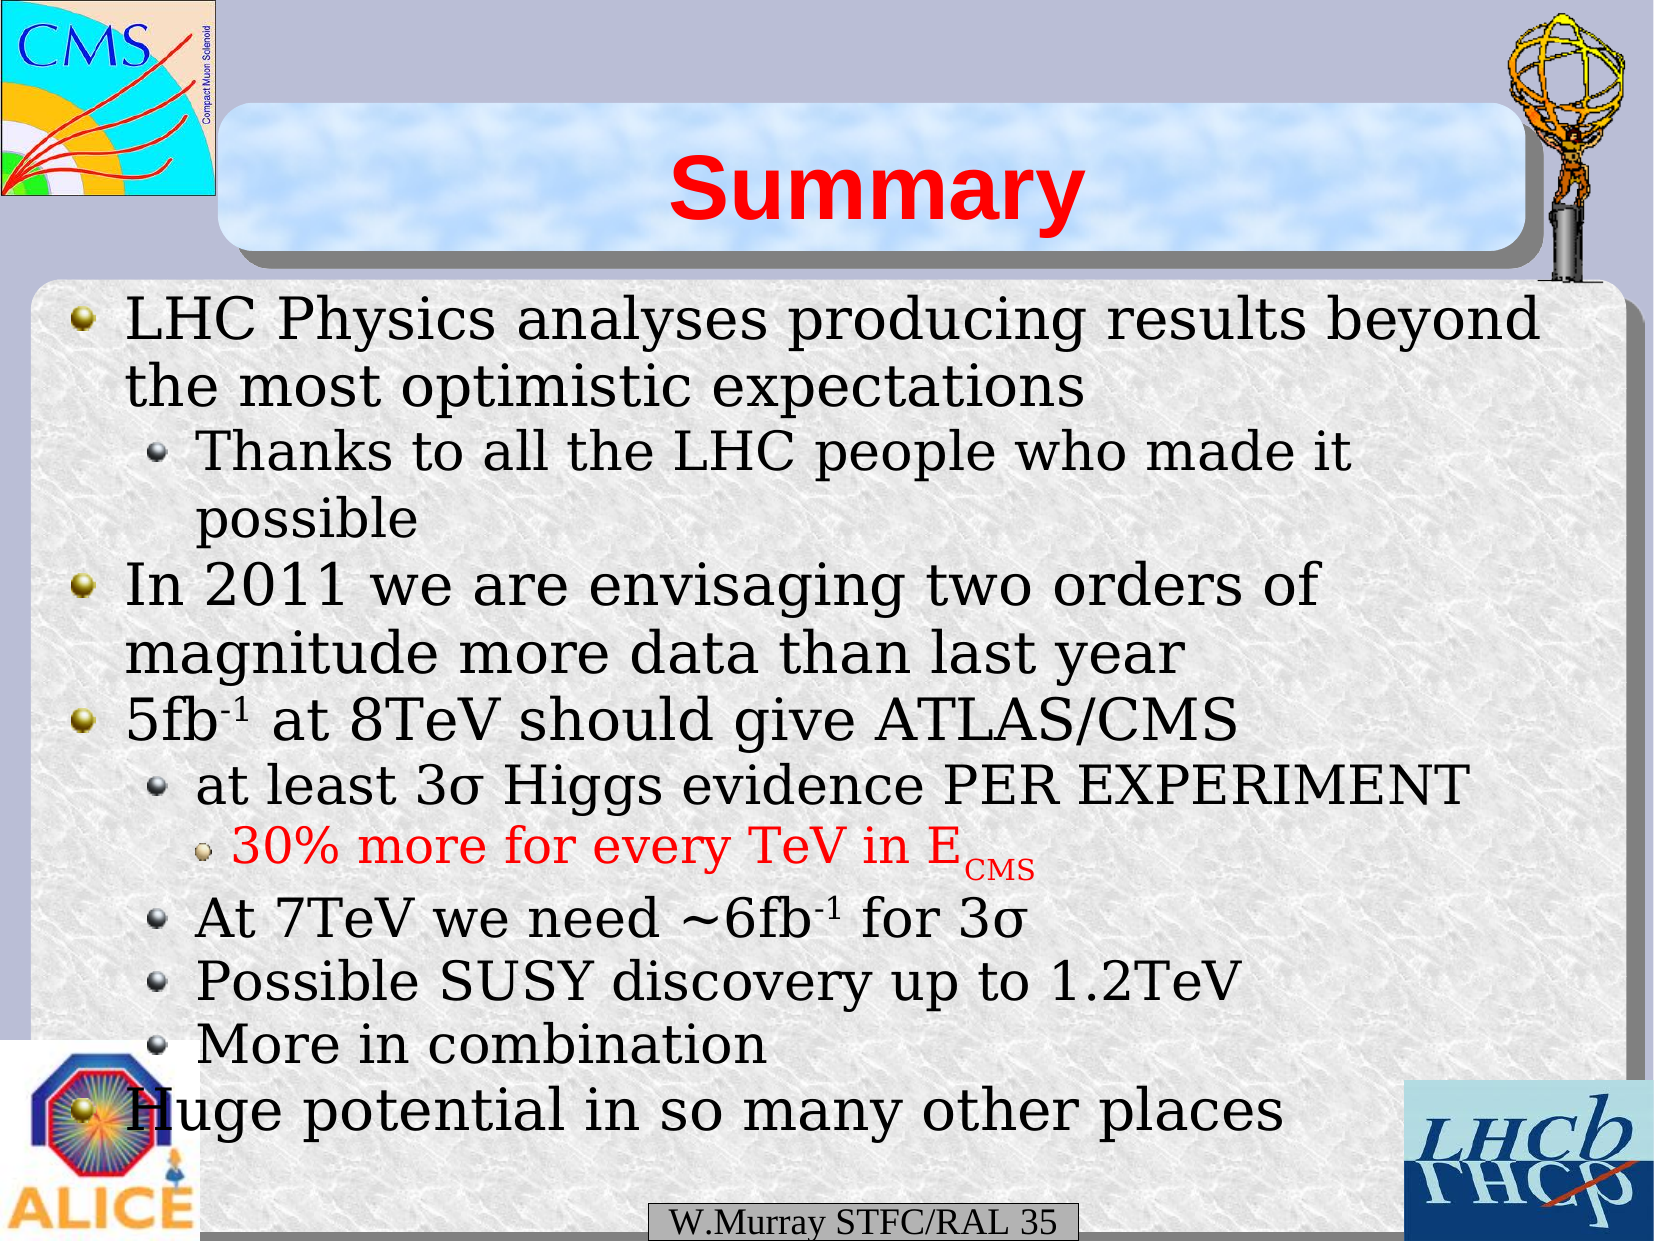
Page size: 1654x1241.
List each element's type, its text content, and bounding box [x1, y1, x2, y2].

picture [0, 0, 1654, 1241]
list LHC Physics analyses producing results beyond the most optimistic expectations Thanks to all the LHC people who made it possible In 2011 we are envisaging two orders of magnitude more data than last year 5fb-1 at 8TeV should give ATLAS/CMS at least 3σ Higgs evidence PER EXPERIMENT 30% more for every TeV in ECMS At 7TeV we need ~6fb-1 for 3σ Possible SUSY discovery up to 1.2TeV More in combination Huge potential in so many other places [53, 285, 1588, 1222]
picture [0, 0, 216, 196]
title Summary [244, 112, 1512, 263]
